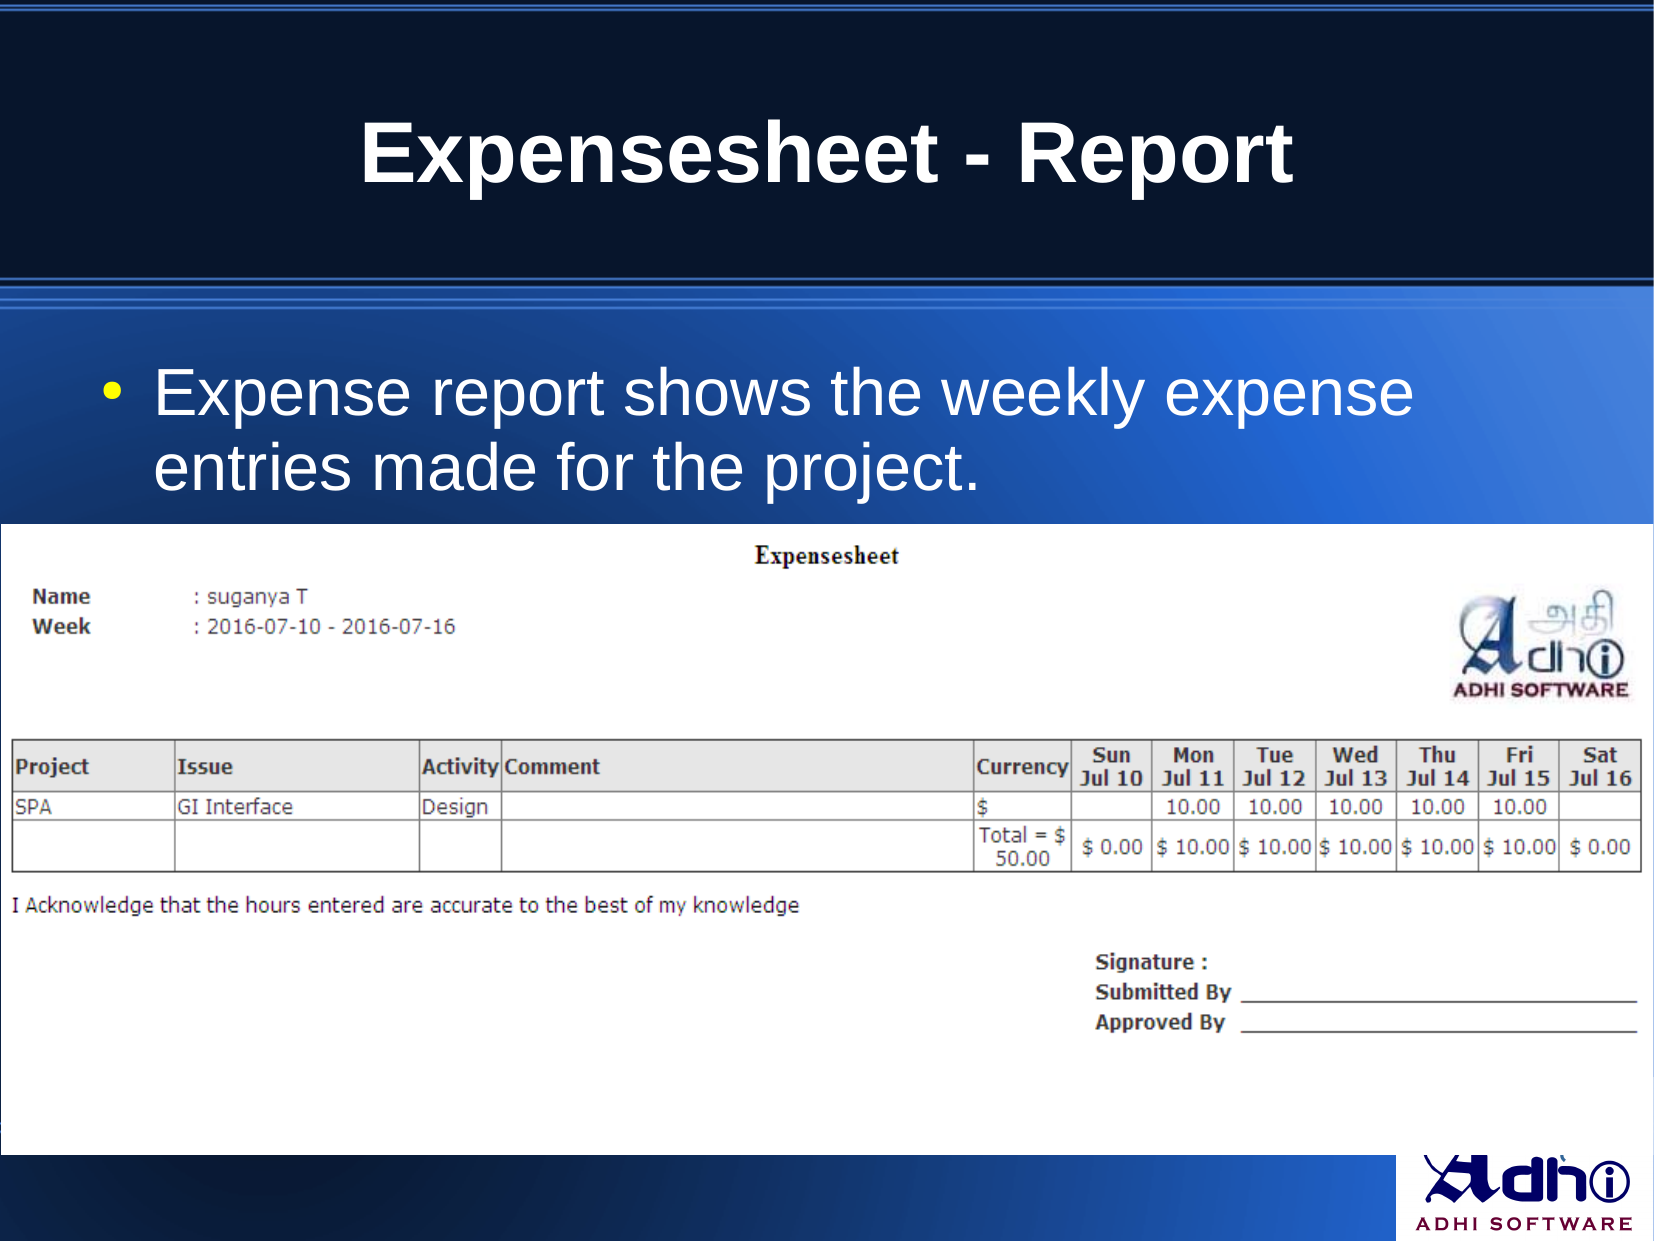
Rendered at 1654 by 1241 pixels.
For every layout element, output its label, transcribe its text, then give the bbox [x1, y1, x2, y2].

picture [0, 0, 1654, 1241]
title Expensesheet - Report [82, 56, 1571, 250]
list Expense report shows the weekly expense entries made for the project. [82, 355, 1571, 524]
